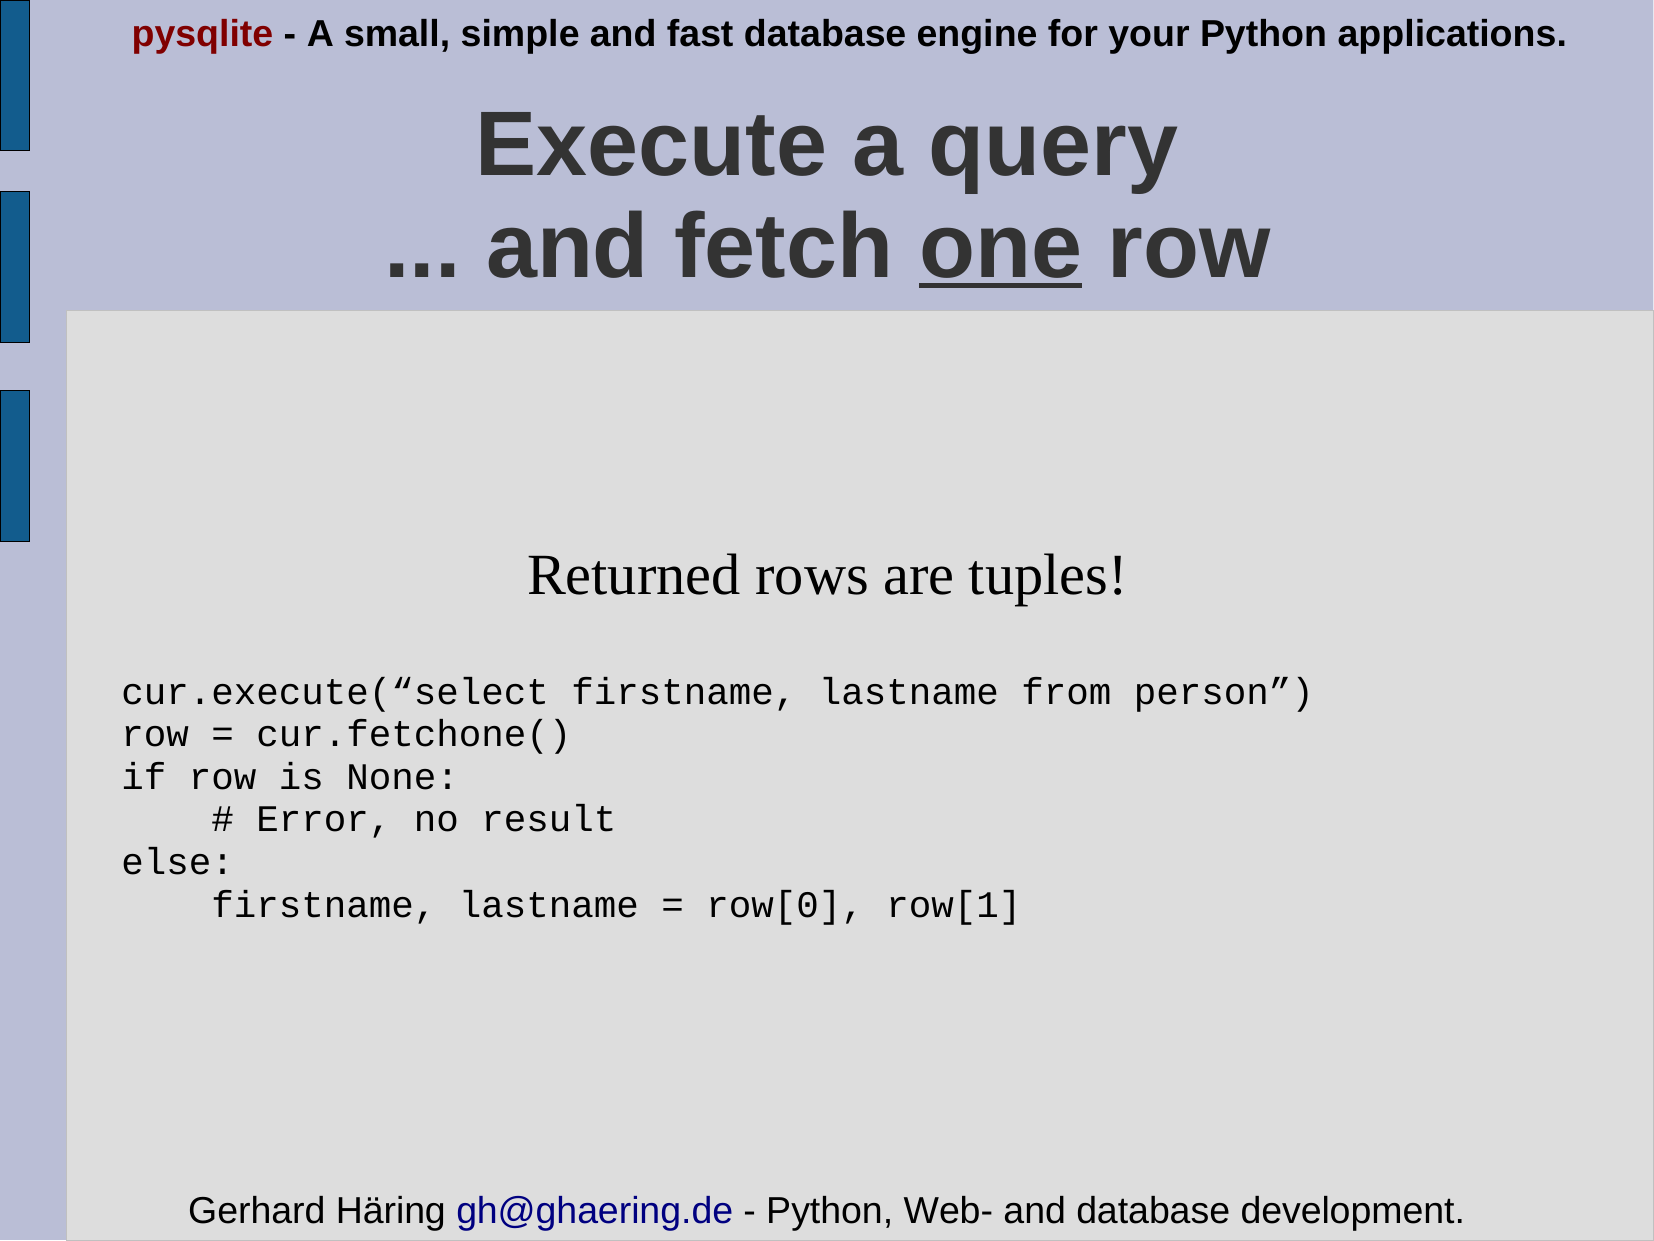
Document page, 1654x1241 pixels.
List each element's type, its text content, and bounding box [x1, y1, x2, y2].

title Execute a query ... and fetch one row [121, 92, 1534, 298]
subtitle Returned rows are tuples! cur.execute(“select firstname, lastname from person”) row = cur.fetchone() if row is None: # Error, no result else: firstname, lastname = row[0], row[1] [121, 352, 1534, 1119]
